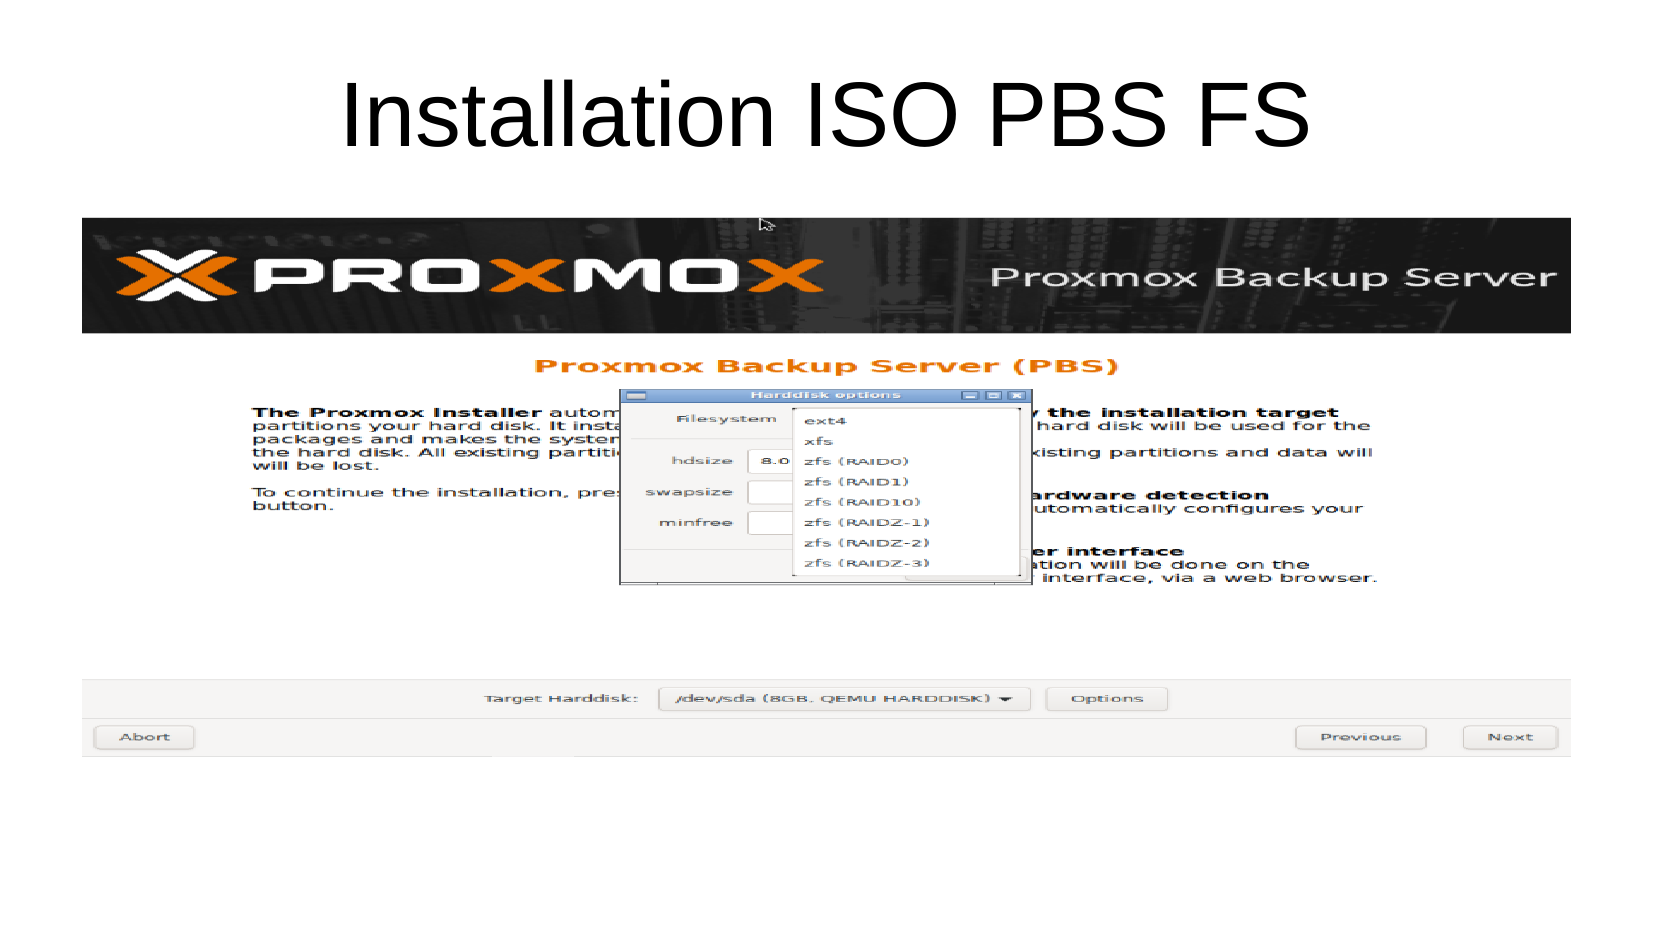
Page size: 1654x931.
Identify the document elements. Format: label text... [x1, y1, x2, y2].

picture [82, 217, 1571, 758]
title Installation ISO PBS FS [82, 37, 1571, 193]
